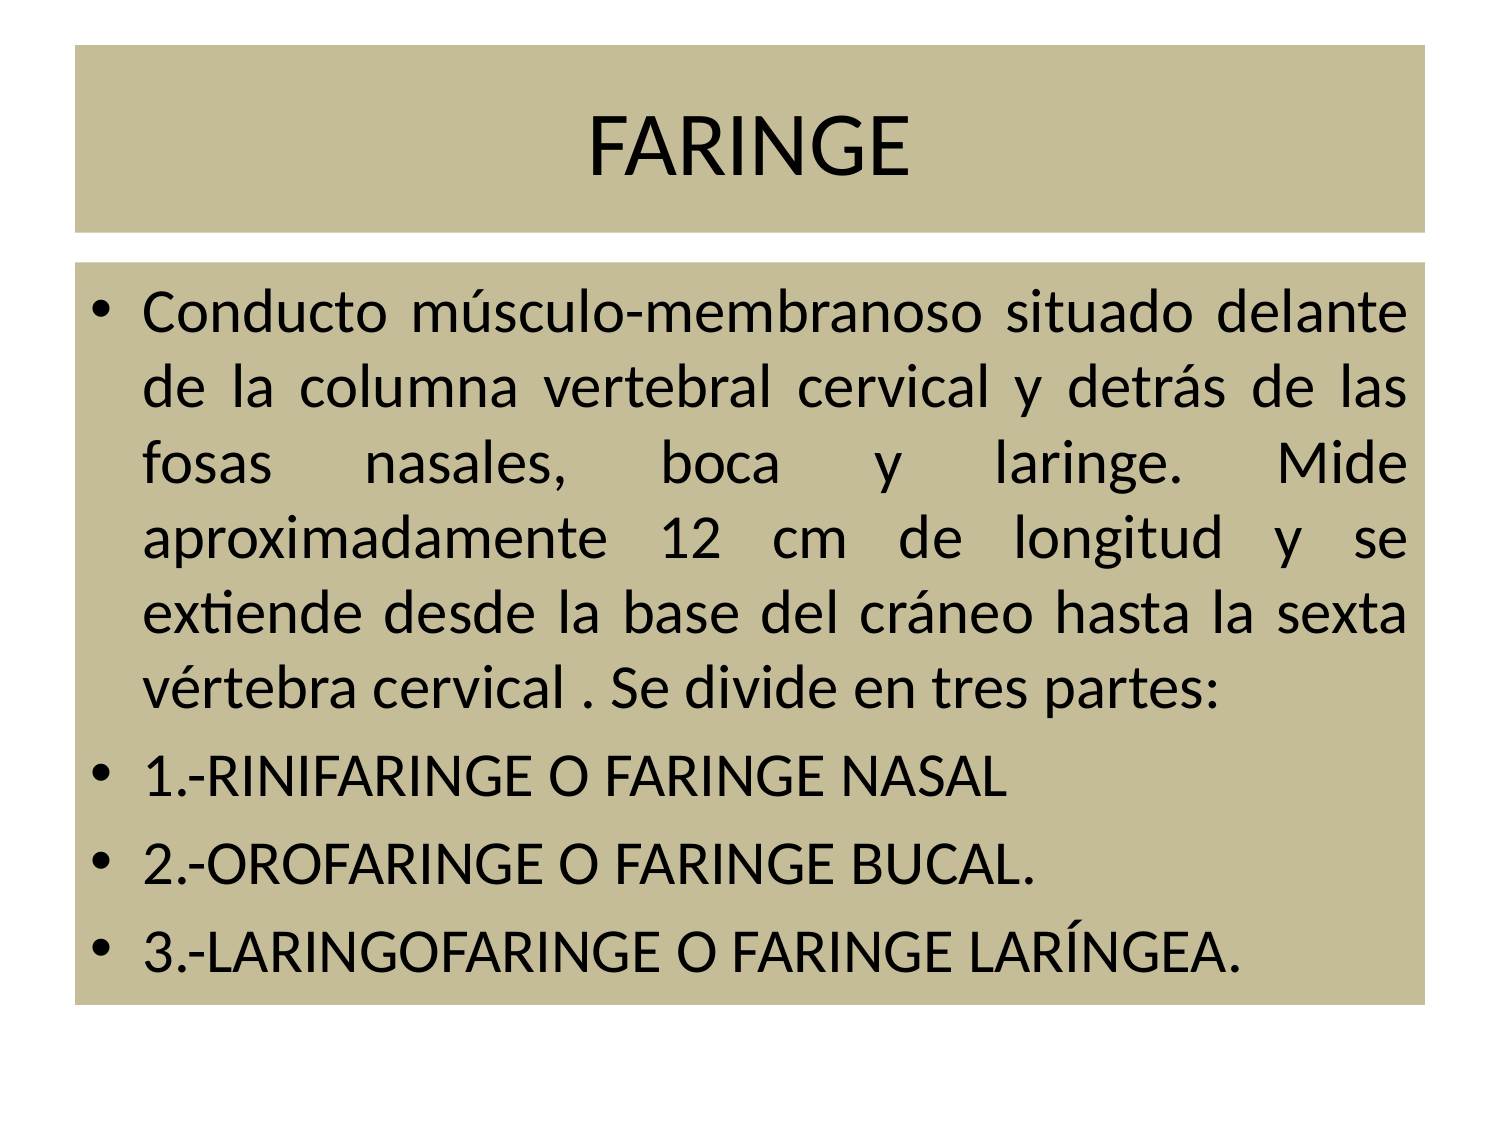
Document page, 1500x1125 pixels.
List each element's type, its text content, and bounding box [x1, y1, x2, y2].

title FARINGE [75, 45, 1425, 233]
list Conducto músculo-membranoso situado delante de la columna vertebral cervical y detrás de las fosas nasales, boca y laringe. Mide aproximadamente 12 cm de longitud y se extiende desde la base del cráneo hasta la sexta vértebra cervical . Se divide en tres partes: 1.-RINIFARINGE O FARINGE NASAL 2.-OROFARINGE O FARINGE BUCAL. 3.-LARINGOFARINGE O FARINGE LARÍNGEA. [75, 262, 1425, 1005]
